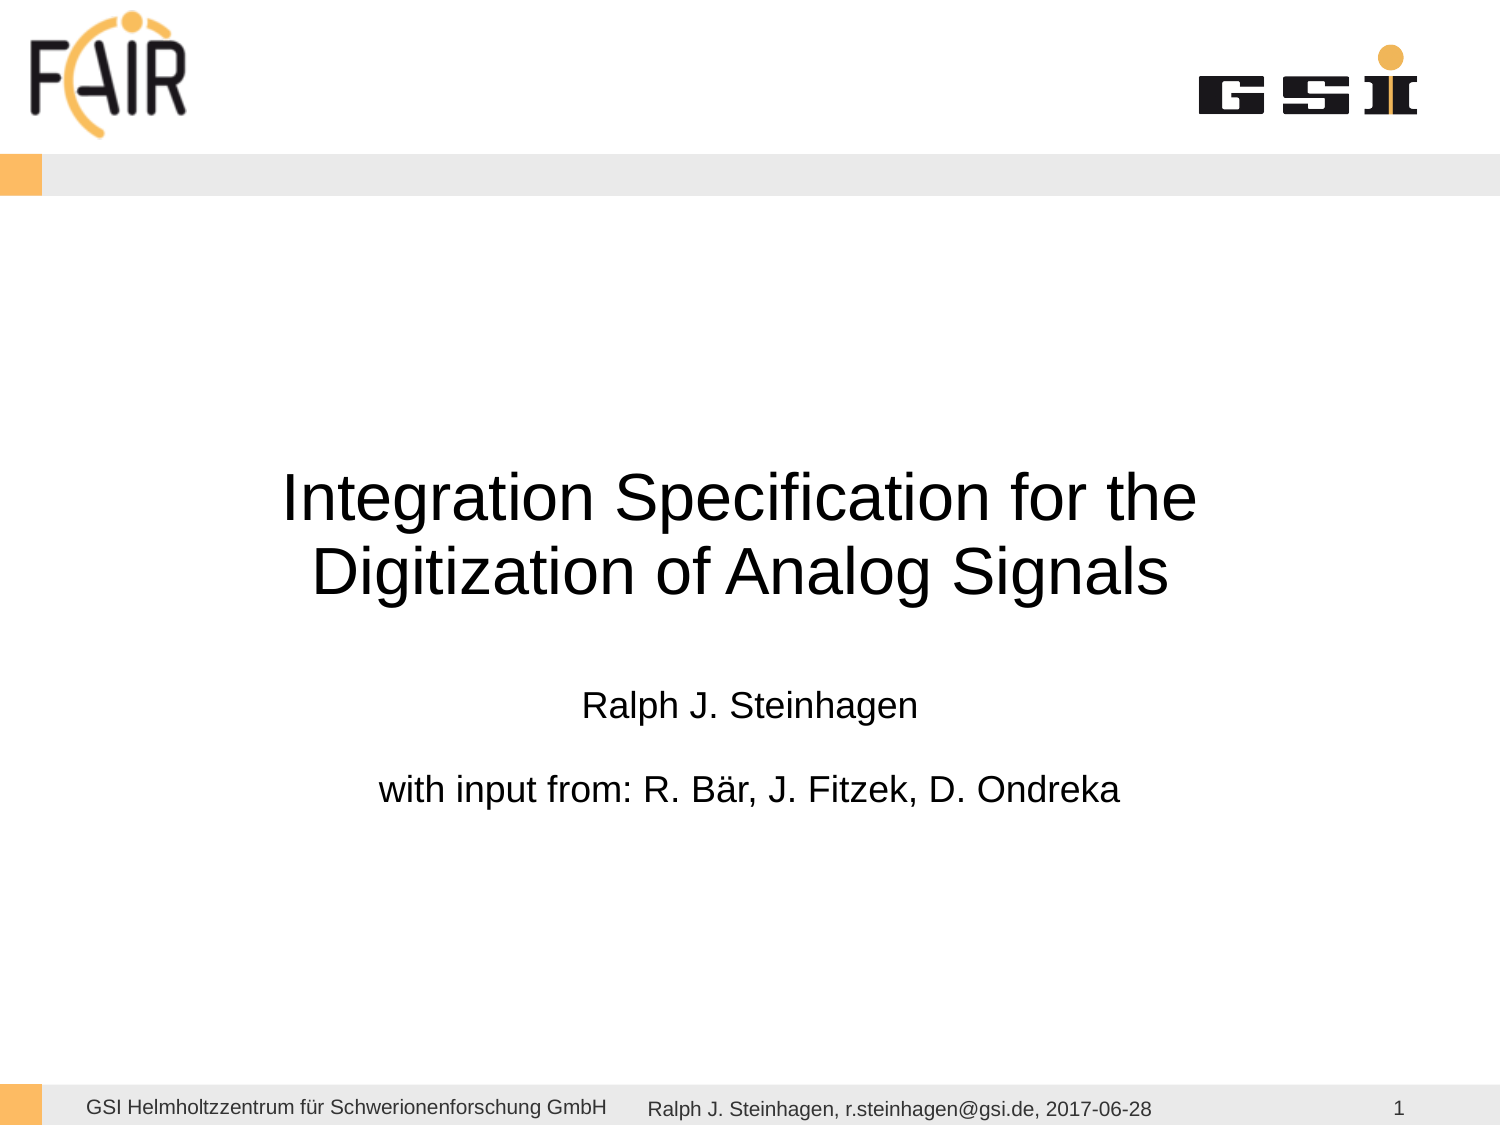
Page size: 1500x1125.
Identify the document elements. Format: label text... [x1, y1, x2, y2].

picture [1197, 42, 1419, 117]
picture [30, 9, 187, 141]
subtitle Integration Specification for the Digitization of Analog Signals Ralph J. Steinhagen with input from: R. Bär, J. Fitzek, D. Ondreka [75, 215, 1425, 1055]
